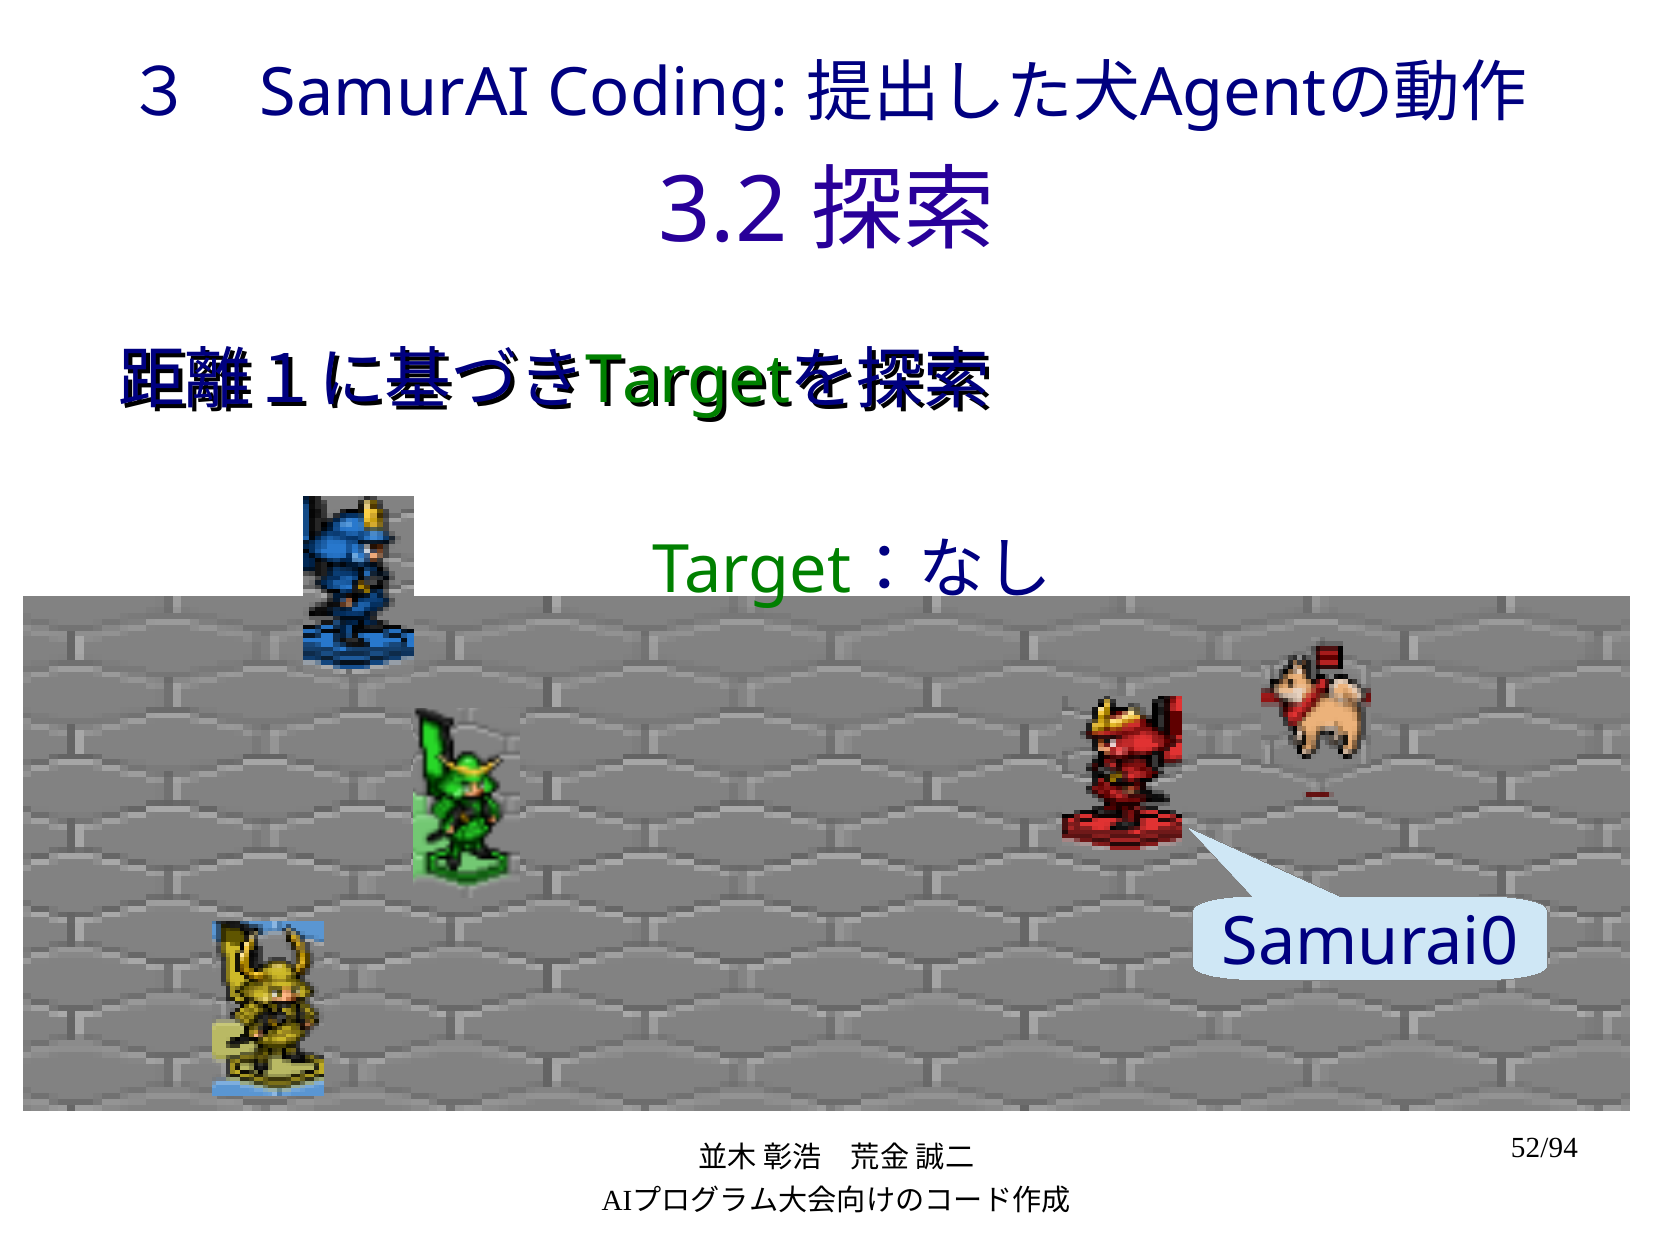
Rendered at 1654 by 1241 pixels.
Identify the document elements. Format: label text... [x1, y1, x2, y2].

picture [23, 496, 1630, 1111]
text_box Samurai0 [1186, 826, 1548, 981]
list 距離１に基づきTargetを探索 [118, 324, 1571, 596]
text_box Target：なし [637, 507, 1158, 590]
title ３ SamurAI Coding: 提出した犬Agentの動作3.2 探索 [82, 49, 1571, 257]
